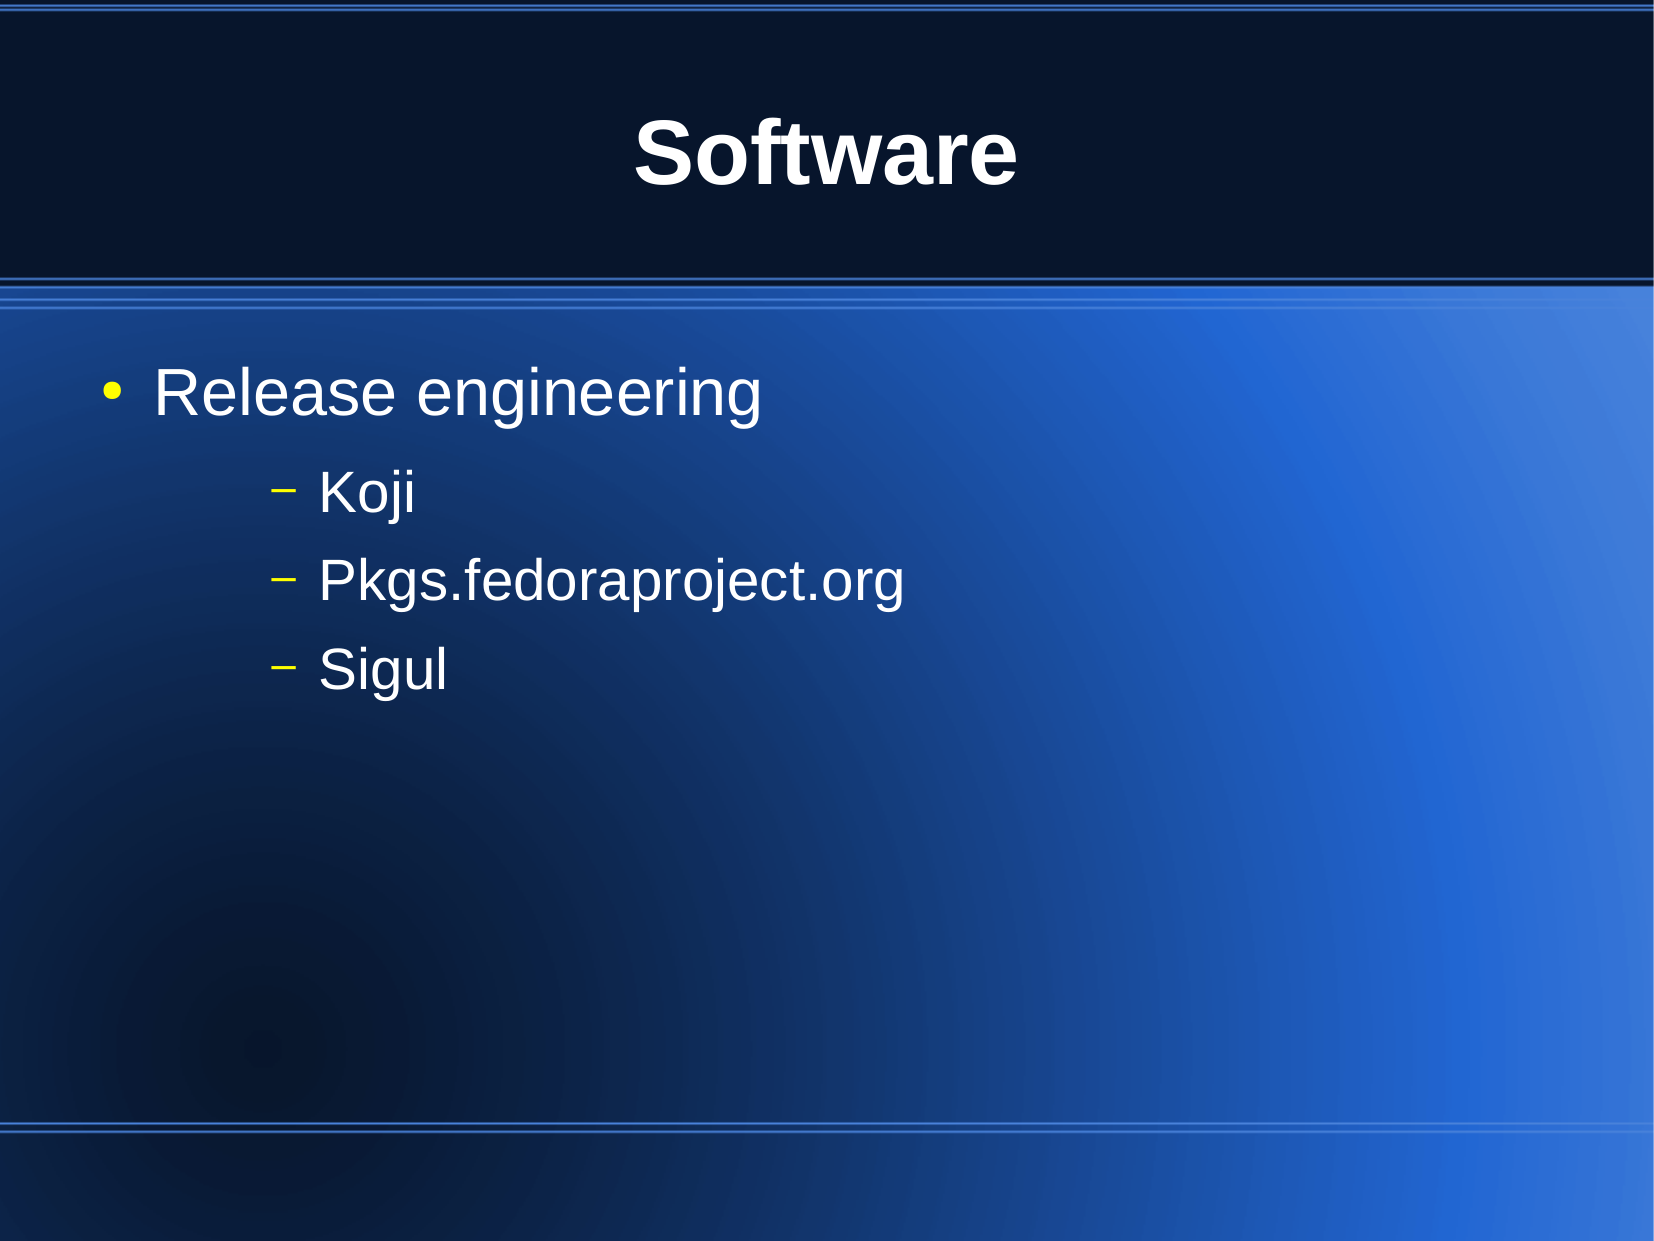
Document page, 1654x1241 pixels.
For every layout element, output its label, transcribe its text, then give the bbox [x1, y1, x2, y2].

list Release engineering Koji Pkgs.fedoraproject.org Sigul [82, 355, 1571, 1174]
picture [0, 0, 1654, 1241]
title Software [82, 49, 1571, 257]
